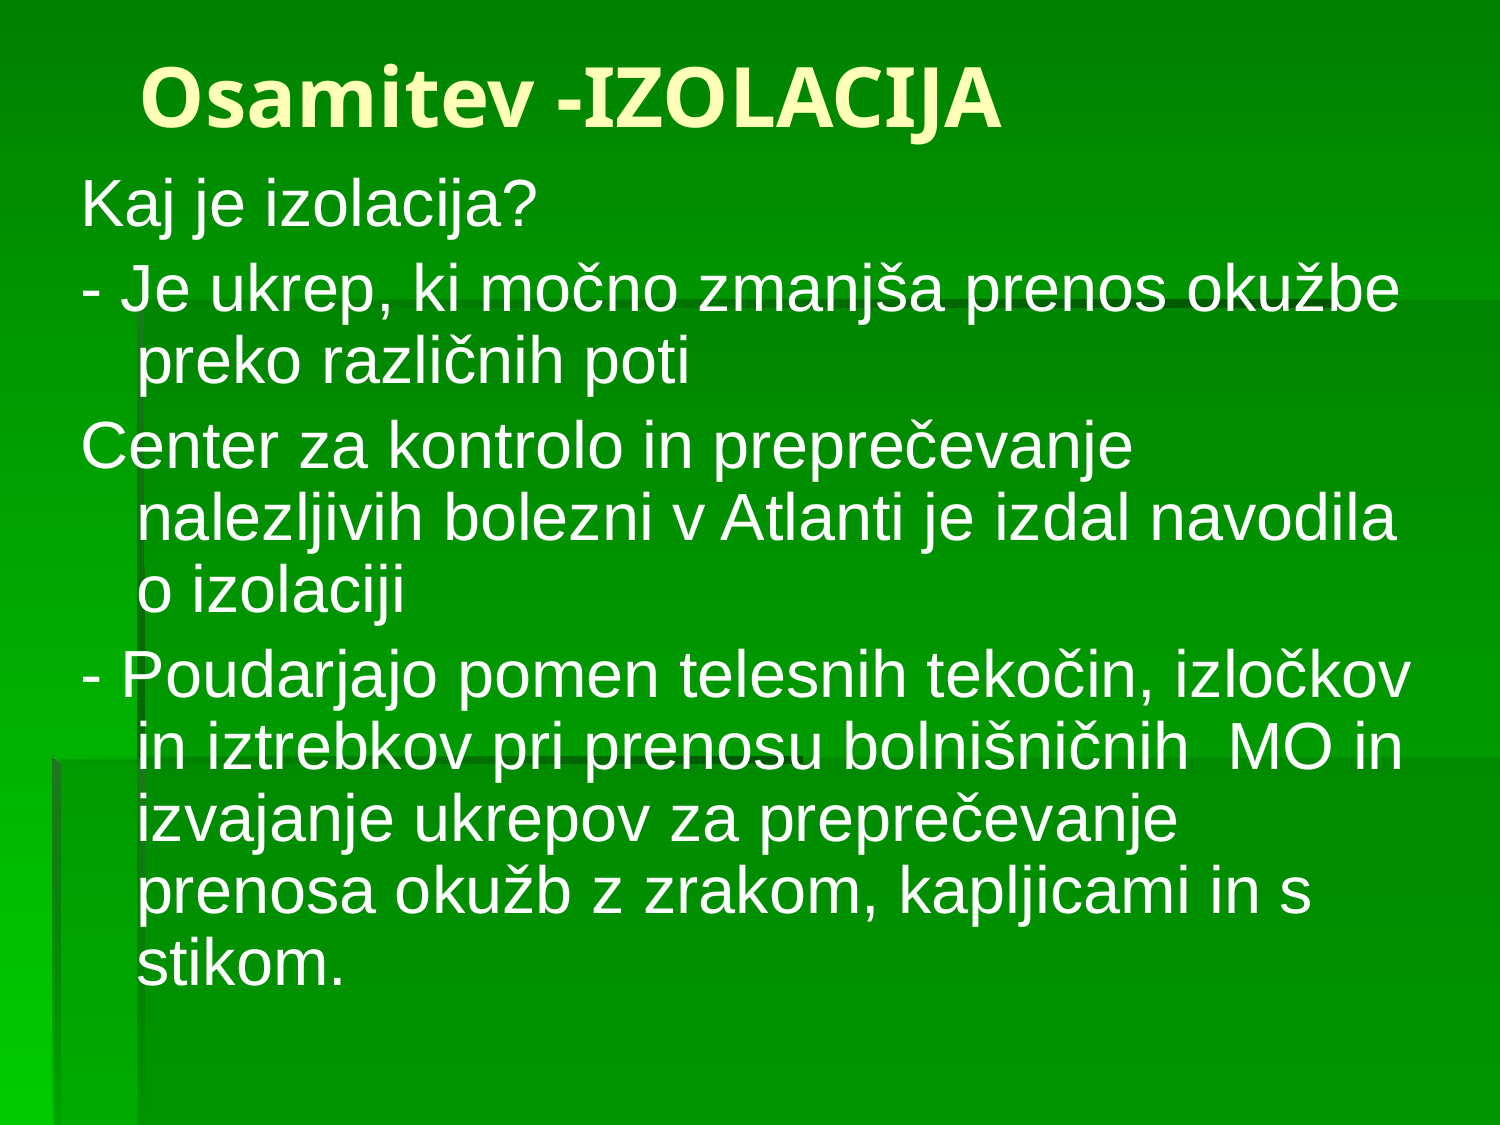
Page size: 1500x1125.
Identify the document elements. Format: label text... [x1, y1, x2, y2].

list Kaj je izolacija? - Je ukrep, ki močno zmanjša prenos okužbe preko različnih poti Center za kontrolo in preprečevanje nalezljivih bolezni v Atlanti je izdal navodila o izolaciji - Poudarjajo pomen telesnih tekočin, izločkov in iztrebkov pri prenosu bolnišničnih MO in izvajanje ukrepov za preprečevanje prenosa okužb z zrakom, kapljicami in s stikom. [64, 160, 1438, 1047]
title Osamitev -IZOLACIJA [123, 40, 1451, 149]
